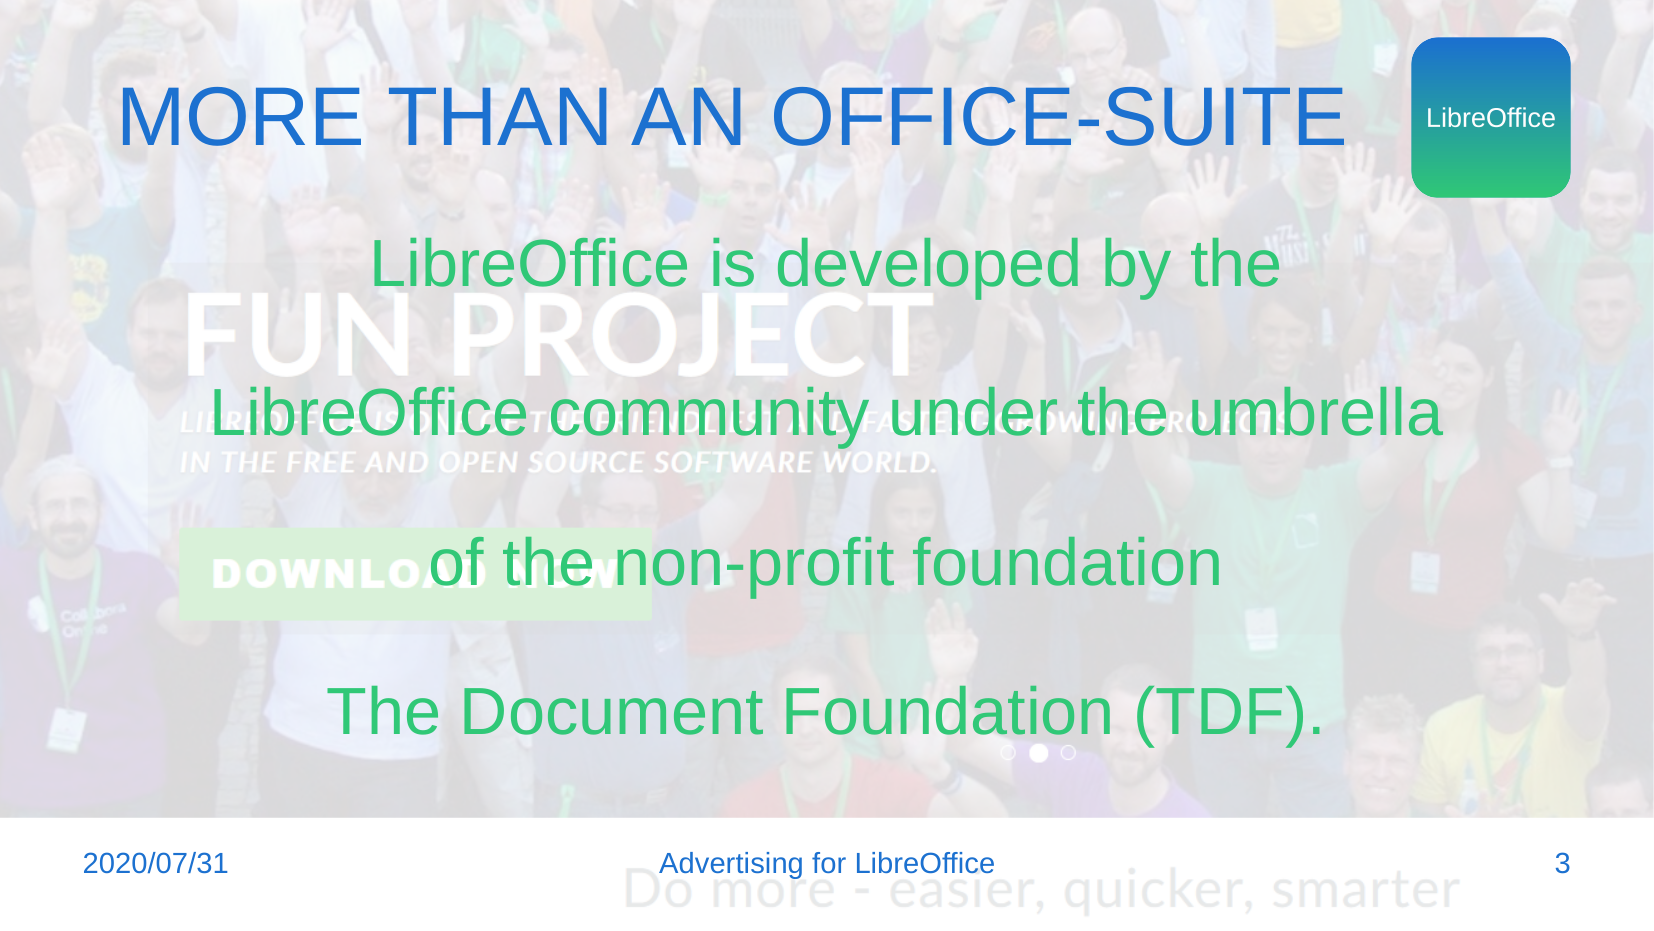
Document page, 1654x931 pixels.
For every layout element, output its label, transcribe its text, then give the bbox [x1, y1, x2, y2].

title MORE THAN AN OFFICE-SUITE [82, 37, 1382, 197]
subtitle LibreOffice is developed by the LibreOffice community under the umbrella of the non-profit foundation The Document Foundation (TDF). [82, 225, 1571, 750]
picture [1411, 37, 1571, 198]
